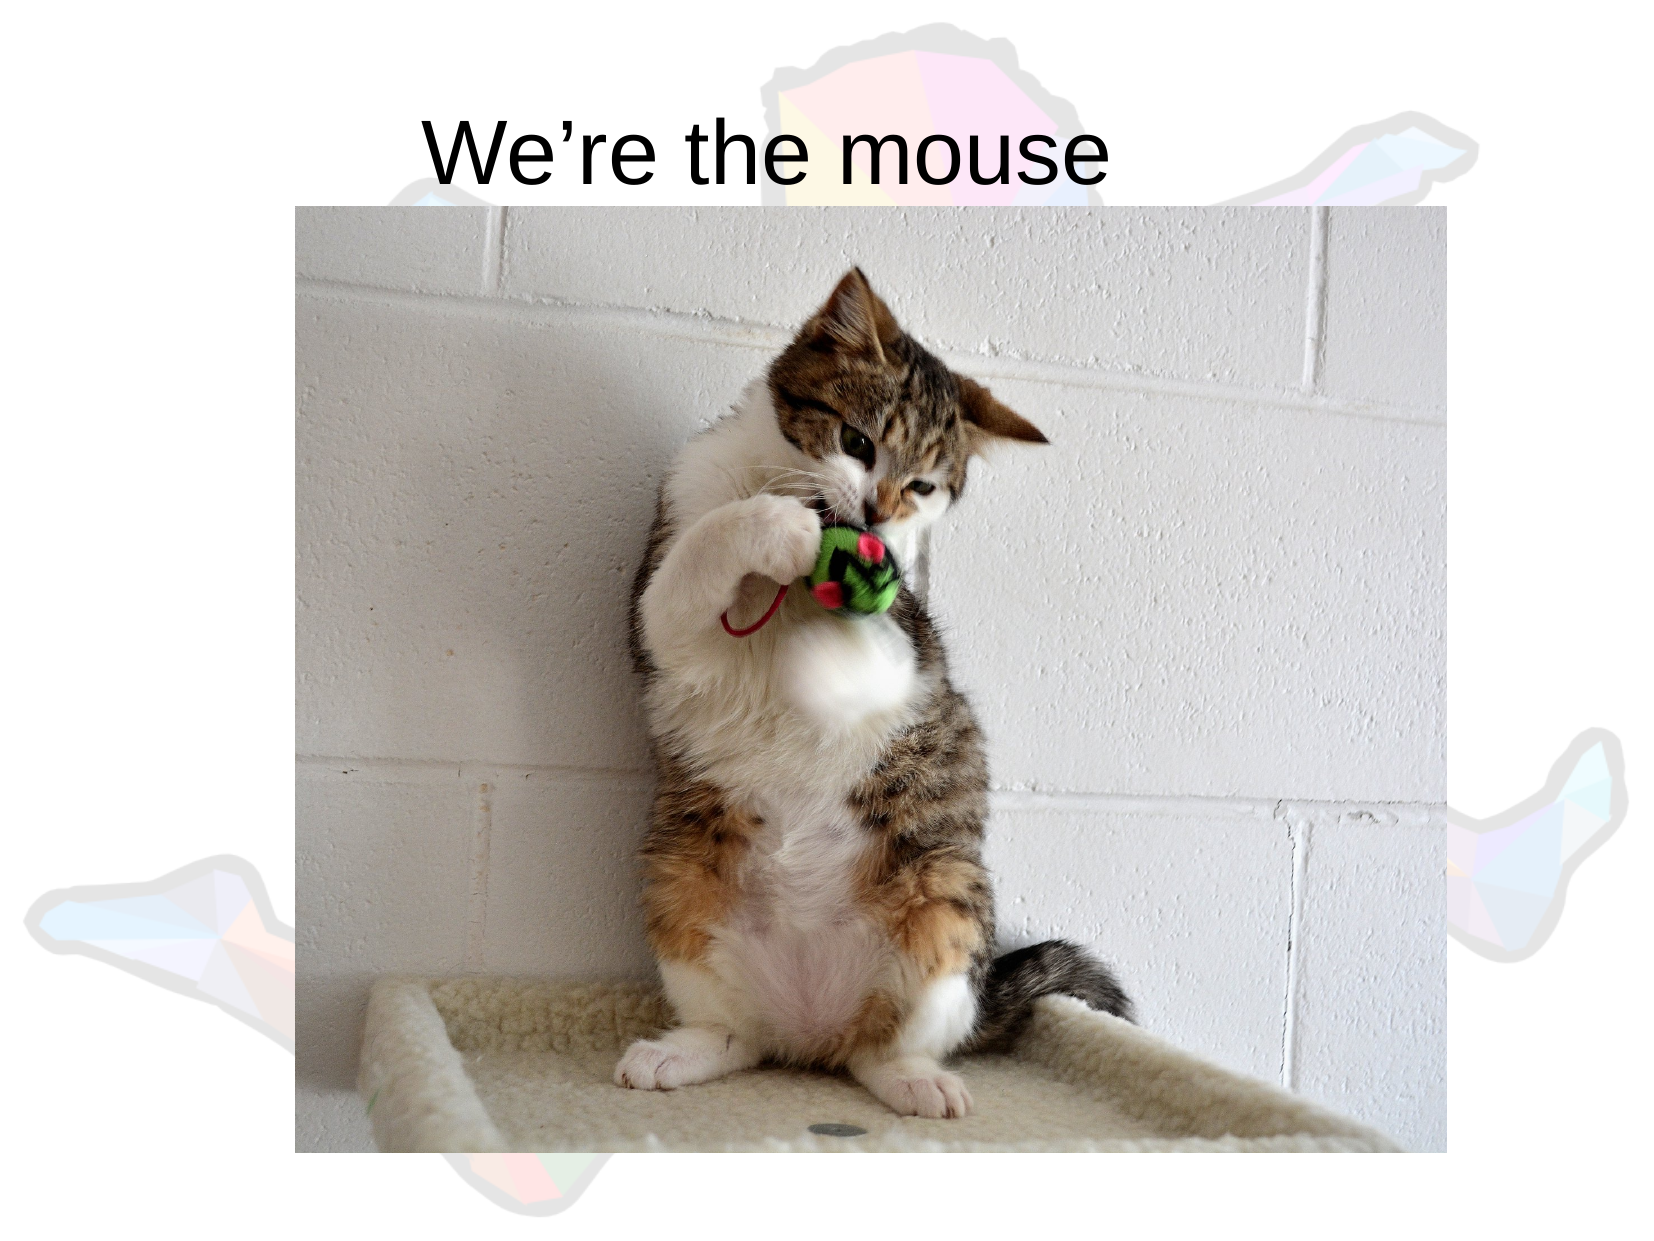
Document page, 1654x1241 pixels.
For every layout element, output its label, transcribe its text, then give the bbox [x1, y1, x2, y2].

title We’re the mouse [58, 49, 1477, 257]
picture [295, 206, 1447, 1154]
